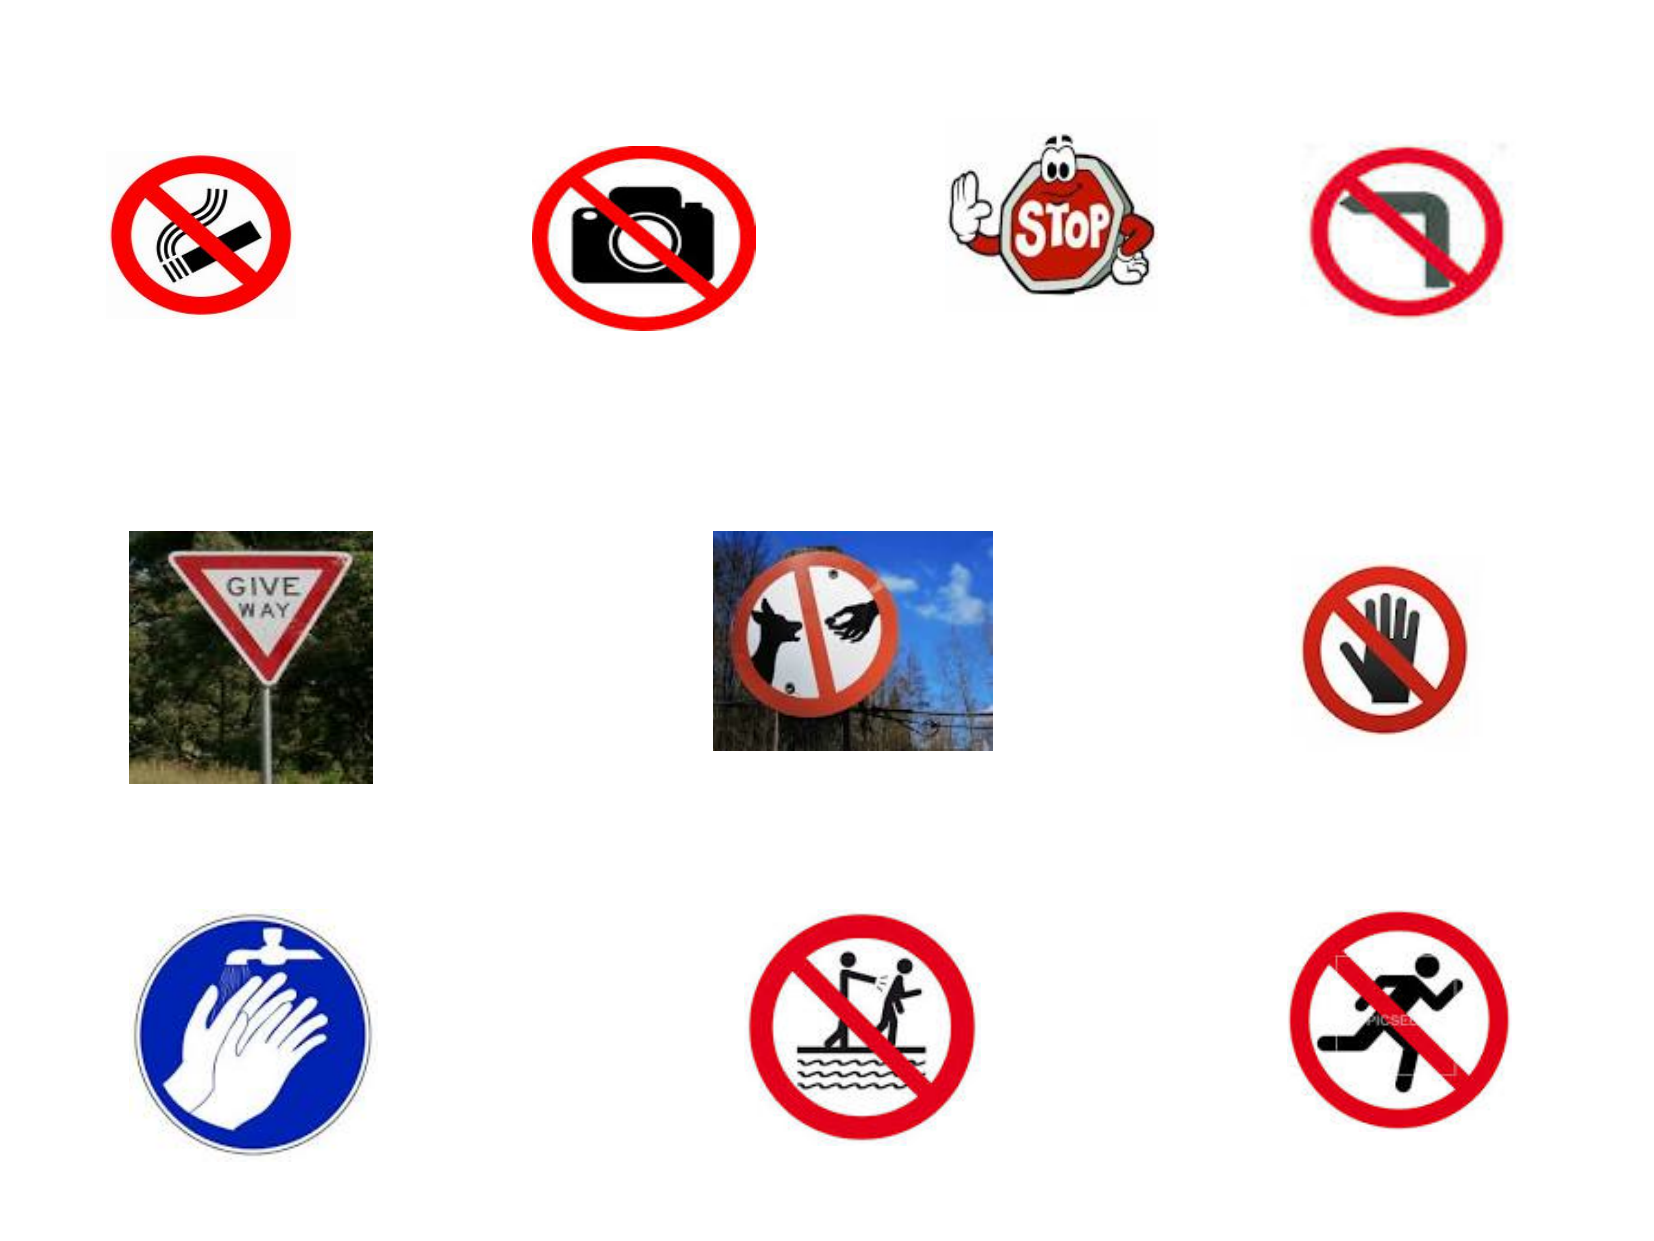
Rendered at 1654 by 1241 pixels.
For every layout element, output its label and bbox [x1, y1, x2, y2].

picture [532, 146, 756, 331]
picture [744, 909, 981, 1146]
picture [1263, 526, 1512, 780]
picture [1287, 909, 1512, 1132]
picture [106, 151, 296, 319]
picture [129, 909, 378, 1162]
picture [129, 531, 373, 784]
picture [713, 531, 993, 751]
picture [1208, 58, 1607, 407]
picture [945, 118, 1158, 313]
